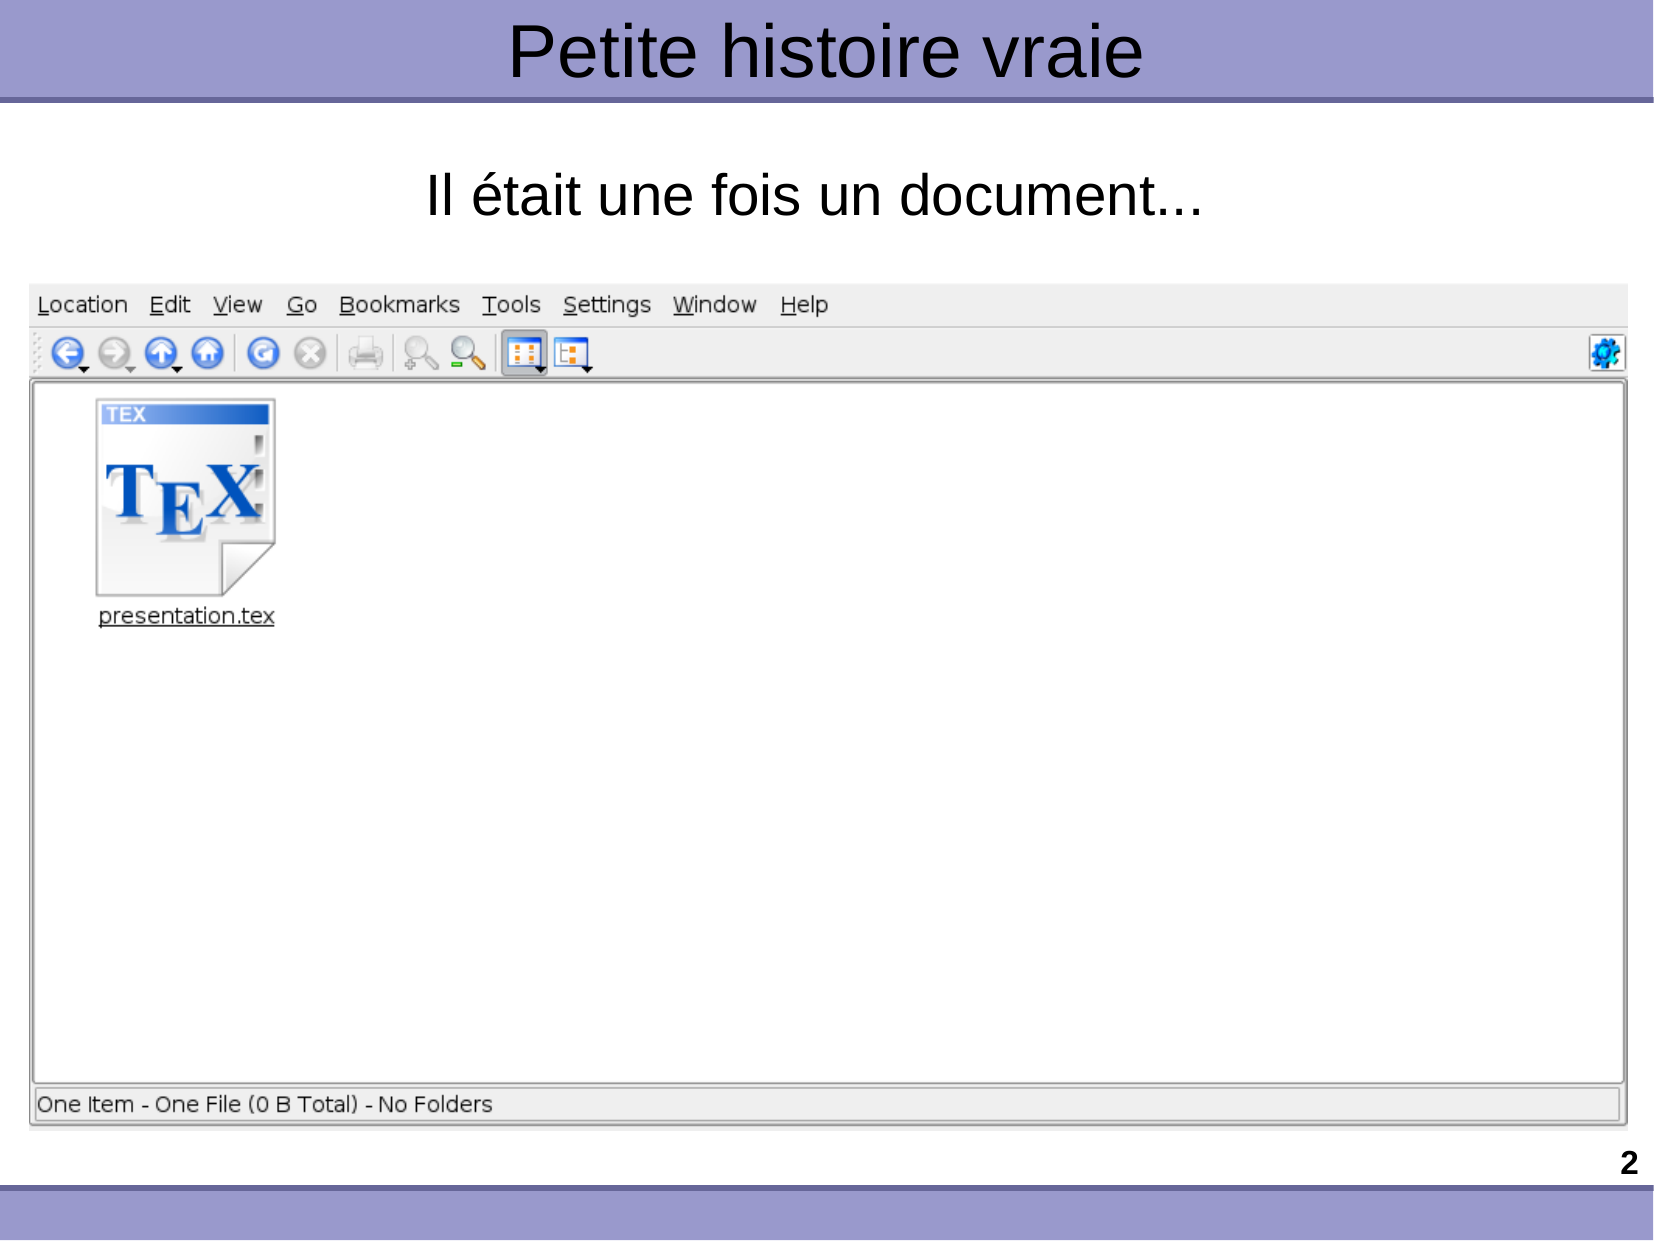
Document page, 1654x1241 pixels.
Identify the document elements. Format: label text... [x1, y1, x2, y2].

title Petite histoire vraie [0, 4, 1654, 98]
picture [29, 283, 1628, 1131]
text_box Il était une fois un document... [425, 162, 1252, 236]
